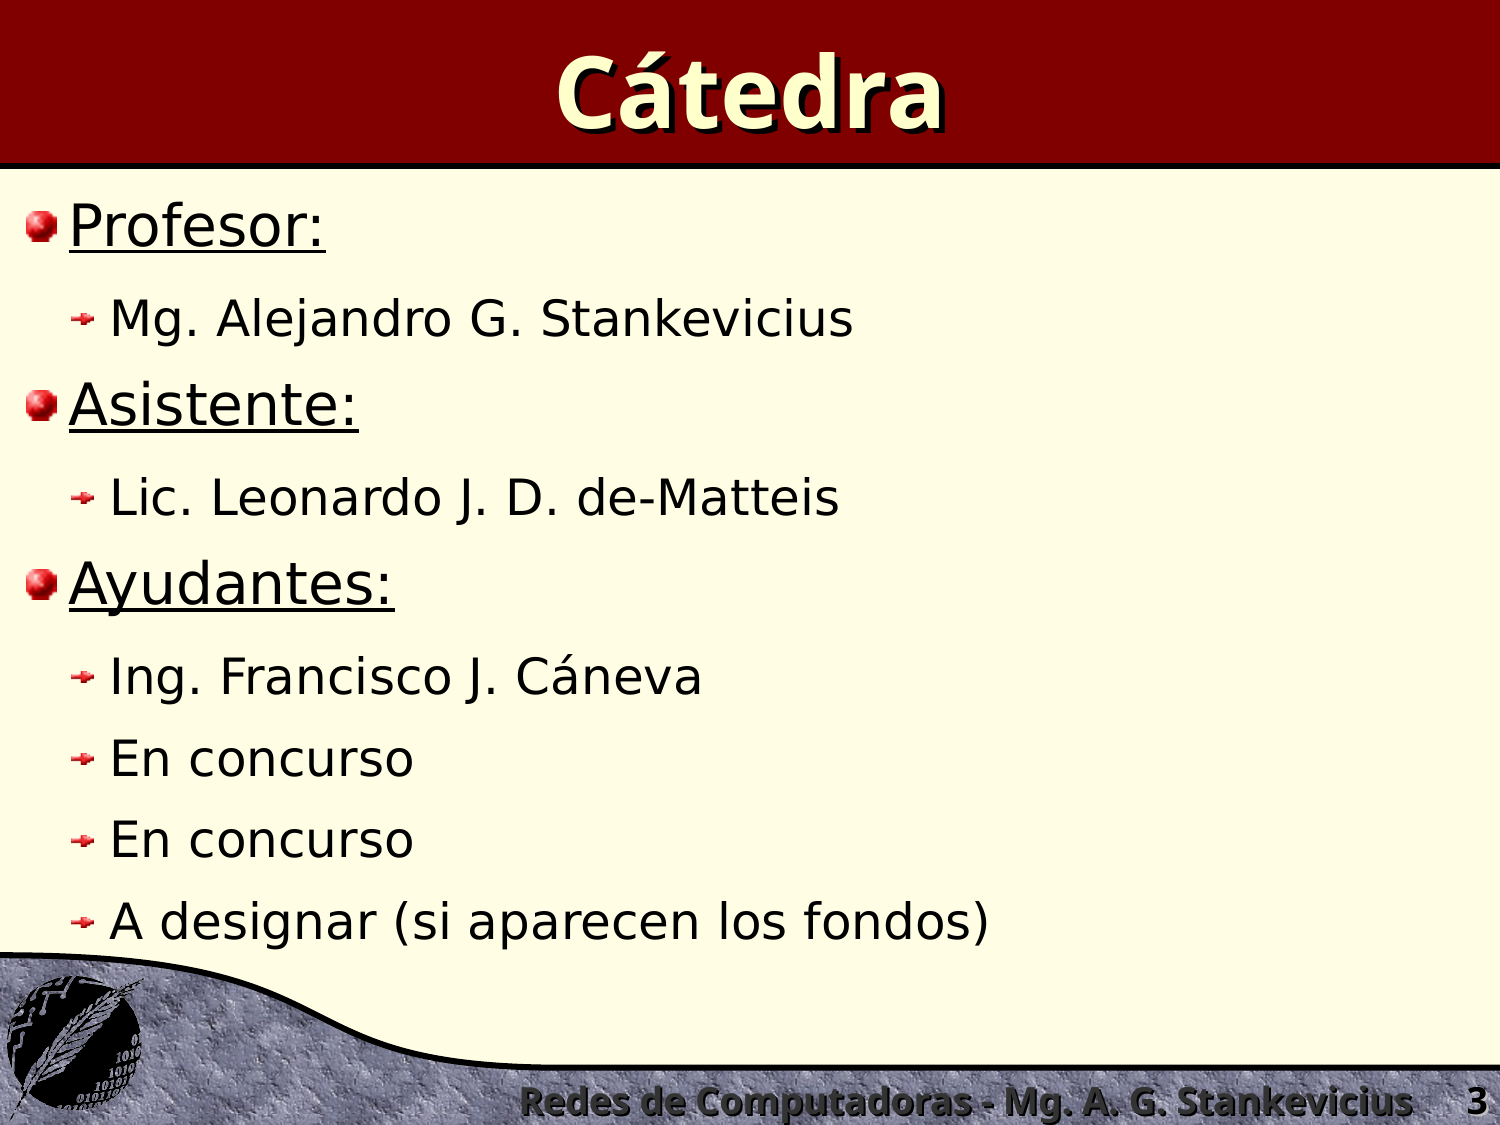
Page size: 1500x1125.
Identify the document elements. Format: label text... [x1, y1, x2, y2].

picture [0, 959, 1500, 1125]
picture [790, 1100, 795, 1110]
picture [1047, 1100, 1054, 1110]
title Cátedra [15, 5, 1485, 160]
list Profesor: Mg. Alejandro G. Stankevicius Asistente: Lic. Leonardo J. D. de-Matteis Ayudantes: Ing. Francisco J. Cáneva En concurso En concurso A designar (si aparecen los fondos) [11, 192, 1486, 952]
